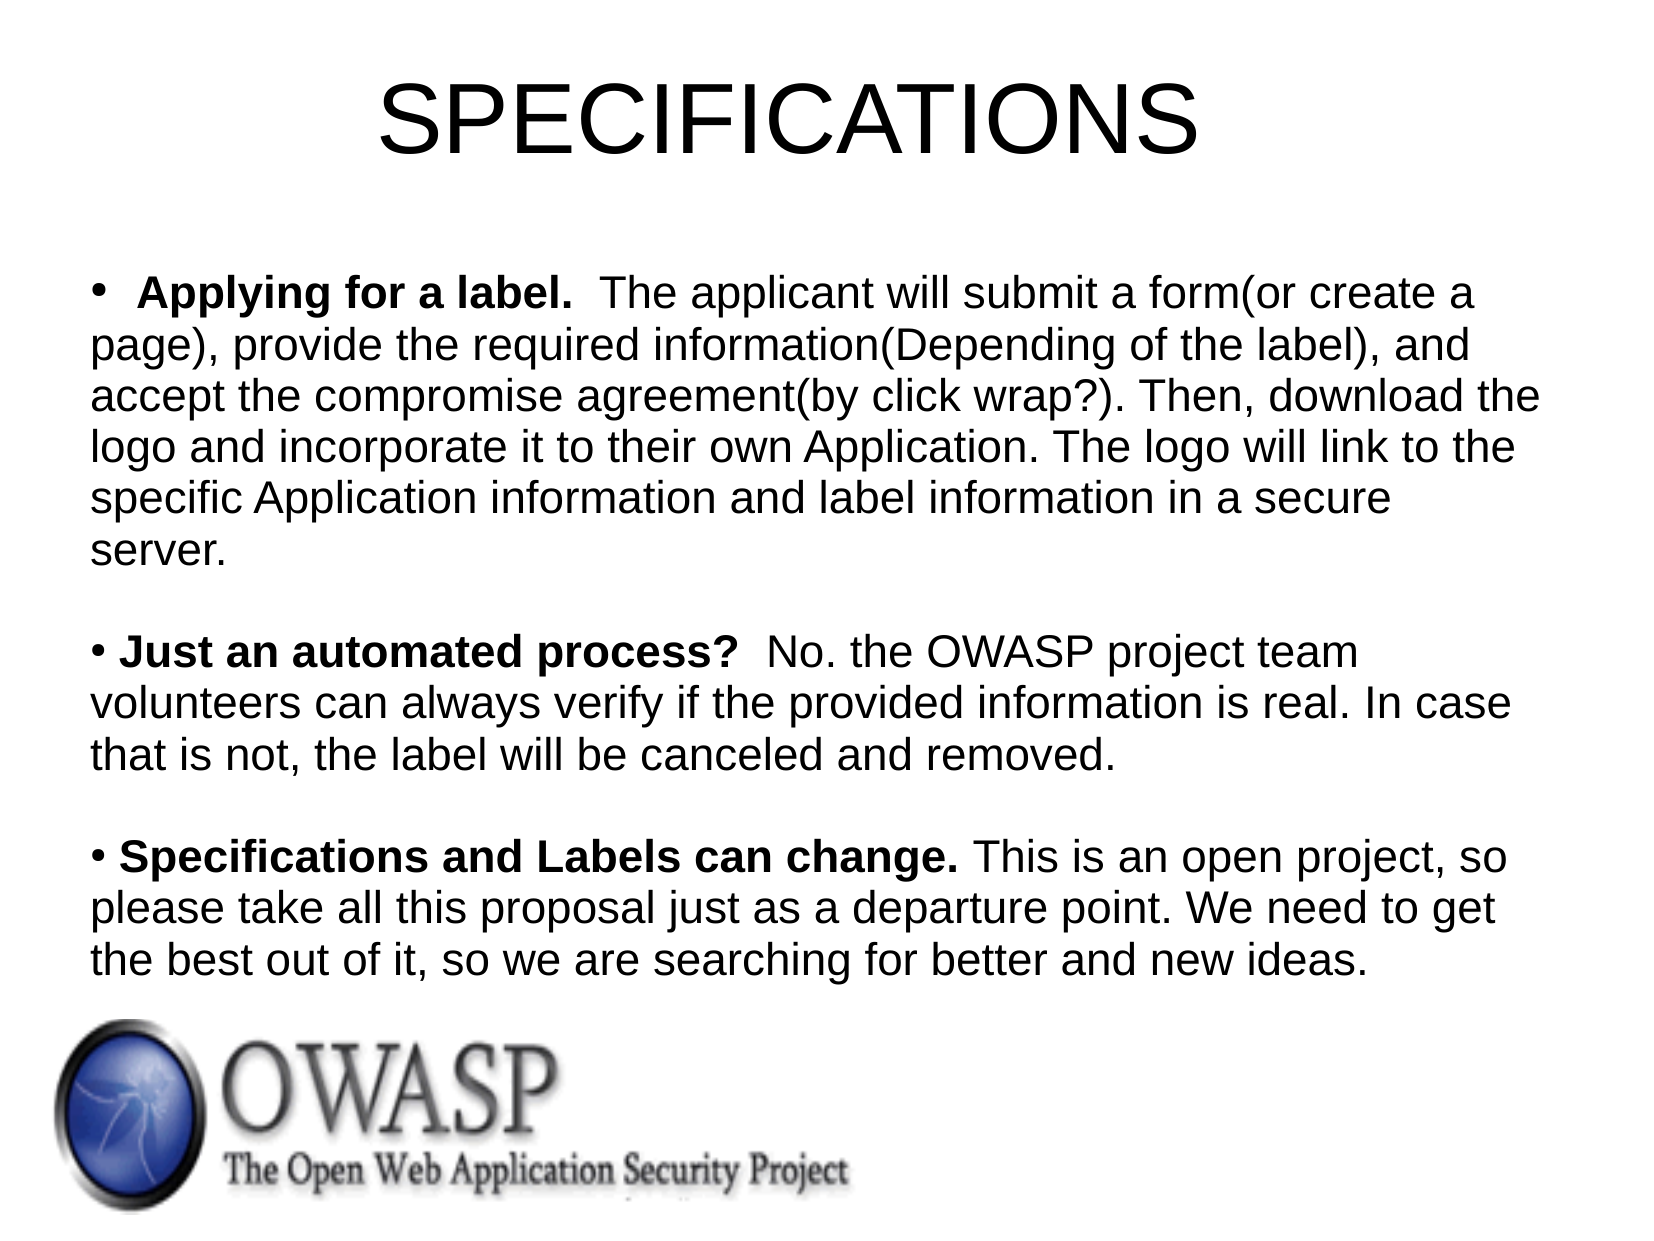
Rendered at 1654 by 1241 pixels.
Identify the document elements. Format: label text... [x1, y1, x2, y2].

title SPECIFICATIONS [45, 15, 1534, 223]
subtitle Applying for a label. The applicant will submit a form(or create a page), provide the required information(Depending of the label), and accept the compromise agreement(by click wrap?). Then, download the logo and incorporate it to their own Application. The logo will link to the specific Application information and label information in a secure server. Just an automated process? No. the OWASP project team volunteers can always verify if the provided information is real. In case that is not, the label will be canceled and removed. Specifications and Labels can change. This is an open project, so please take all this proposal just as a departure point. We need to get the best out of it, so we are searching for better and new ideas. [90, 207, 1546, 1241]
picture [45, 1019, 871, 1216]
